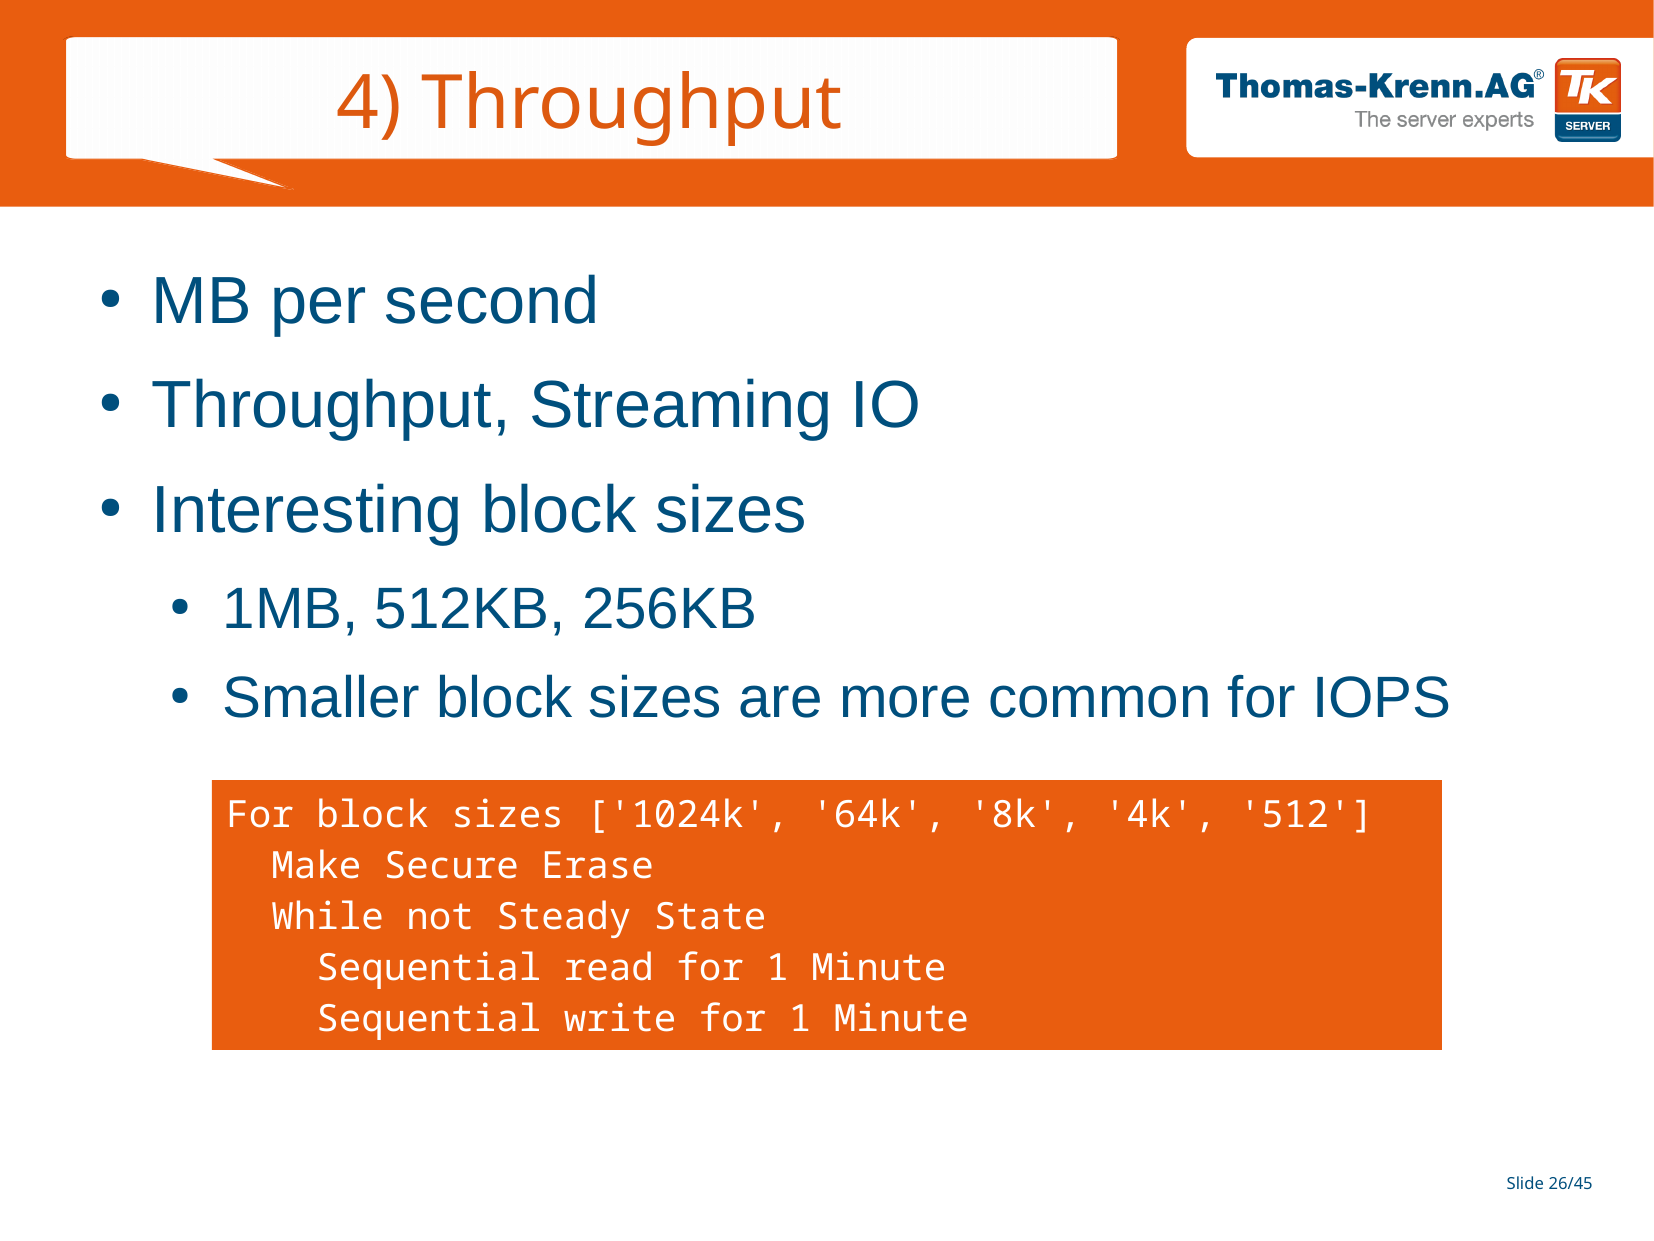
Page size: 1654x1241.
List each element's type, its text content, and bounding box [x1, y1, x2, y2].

picture [1216, 58, 1621, 142]
list MB per second Throughput, Streaming IO Interesting block sizes 1MB, 512KB, 256KB Smaller block sizes are more common for IOPS [81, 263, 1570, 1092]
text_box For block sizes ['1024k', '64k', '8k', '4k', '512'] Make Secure Erase While not Steady State Sequential read for 1 Minute Sequential write for 1 Minute [211, 780, 1442, 1006]
title 4) Throughput [69, 35, 1110, 165]
picture [63, 36, 1120, 190]
